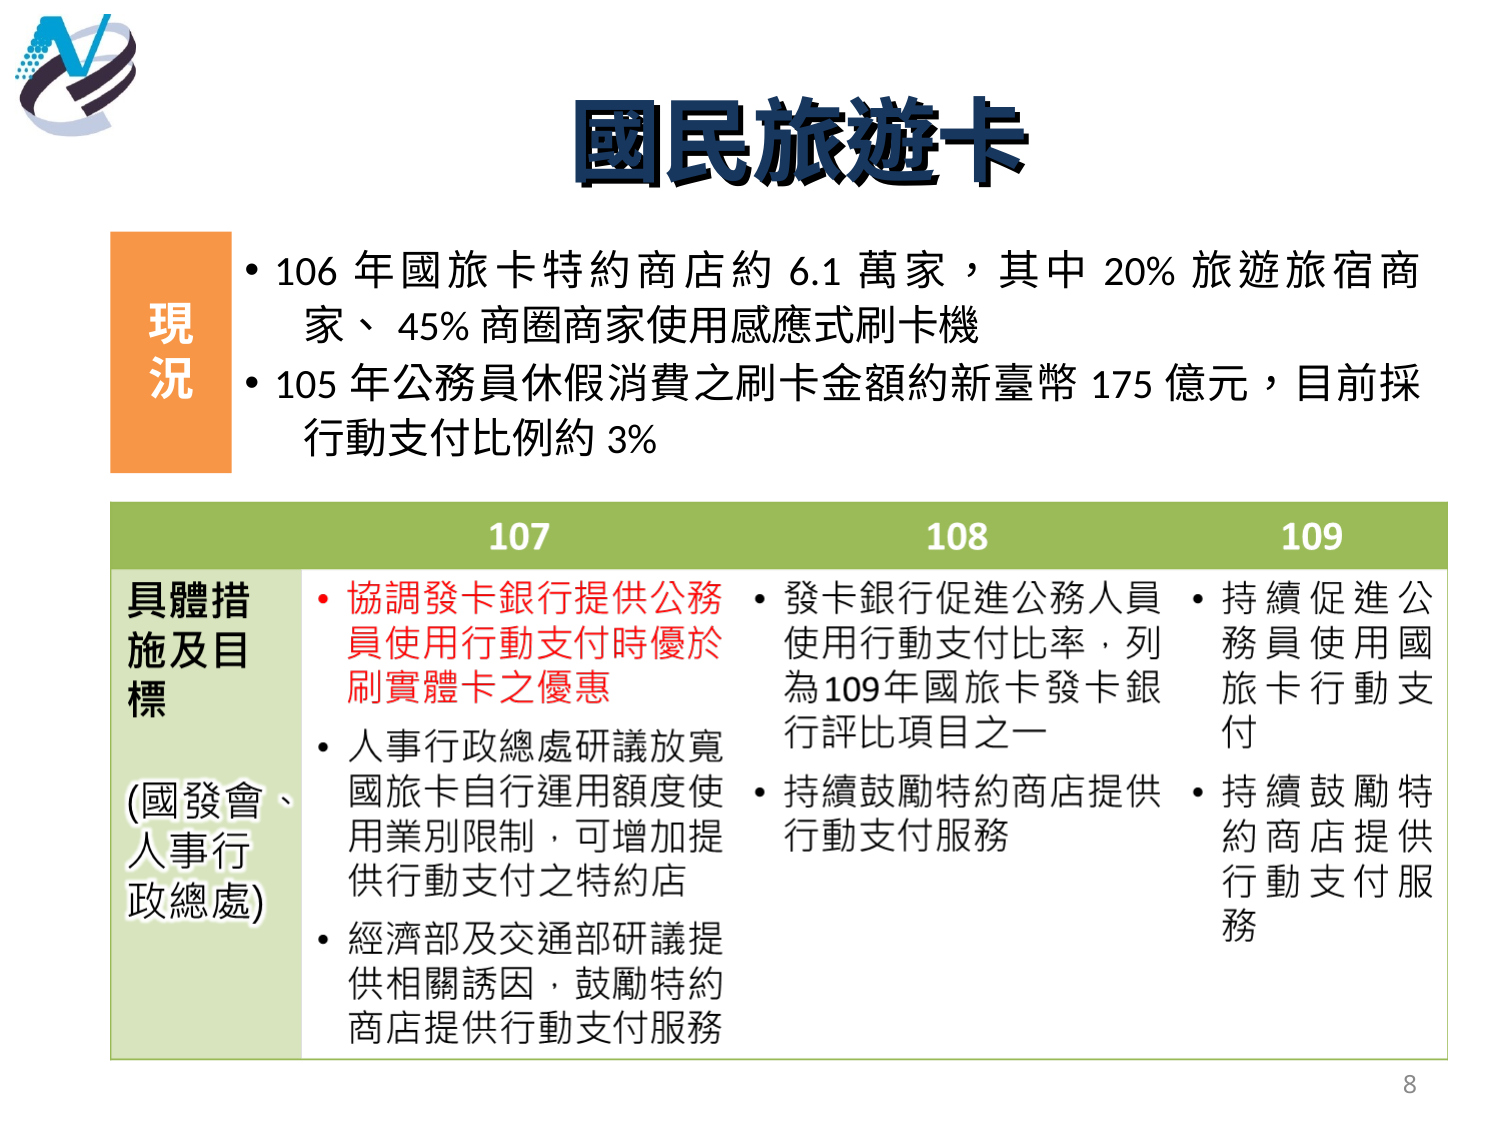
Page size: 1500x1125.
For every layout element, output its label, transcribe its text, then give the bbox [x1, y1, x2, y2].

text_box 106年國旅卡特約商店約6.1萬家，其中20%旅遊旅宿商家、45%商圈商家使用感應式刷卡機 105年公務員休假消費之刷卡金額約新臺幣175億元，目前採行動支付比例約3% [230, 232, 1447, 470]
picture [15, 14, 136, 140]
text_box 現況 [110, 231, 232, 474]
text_box 7 [1387, 1056, 1485, 1117]
text_box 國民旅遊卡 [123, 44, 1474, 232]
picture [110, 499, 1448, 1075]
